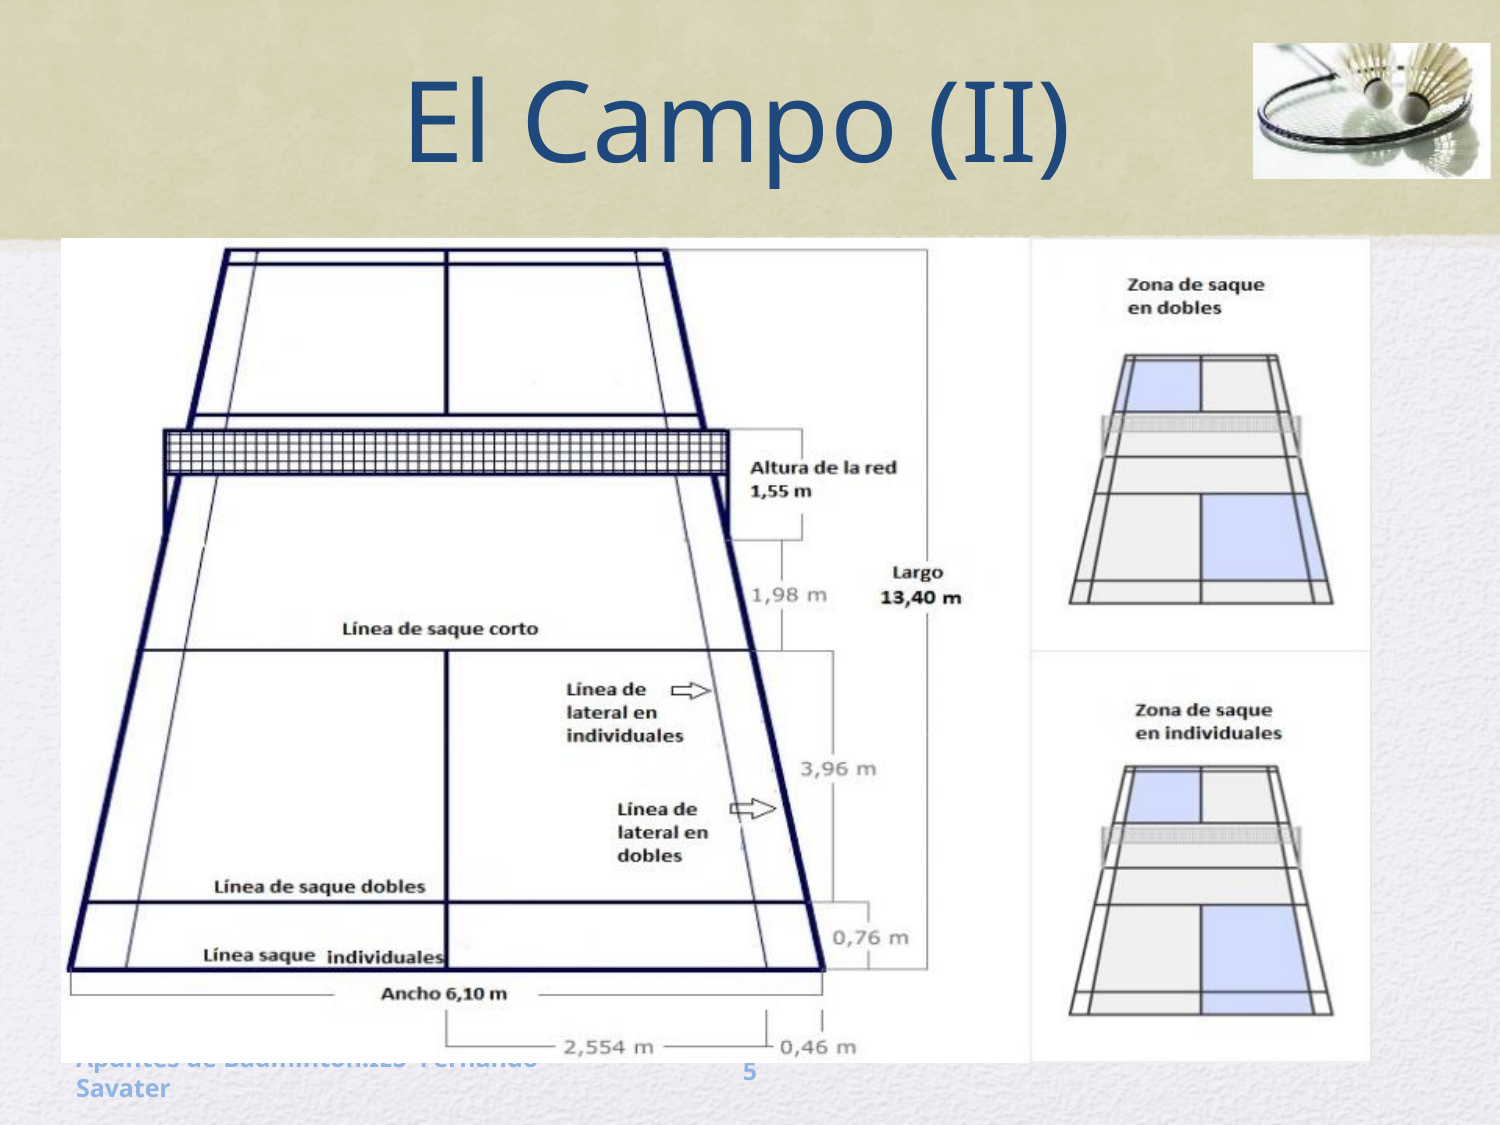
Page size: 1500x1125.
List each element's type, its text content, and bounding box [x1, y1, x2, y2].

title El Campo (II) [129, 6, 1372, 238]
picture [0, 0, 1500, 1125]
footer Apuntes de Bádminton.IES Fernando Savater [61, 1063, 605, 1103]
slide_number 8 [699, 1063, 800, 1103]
